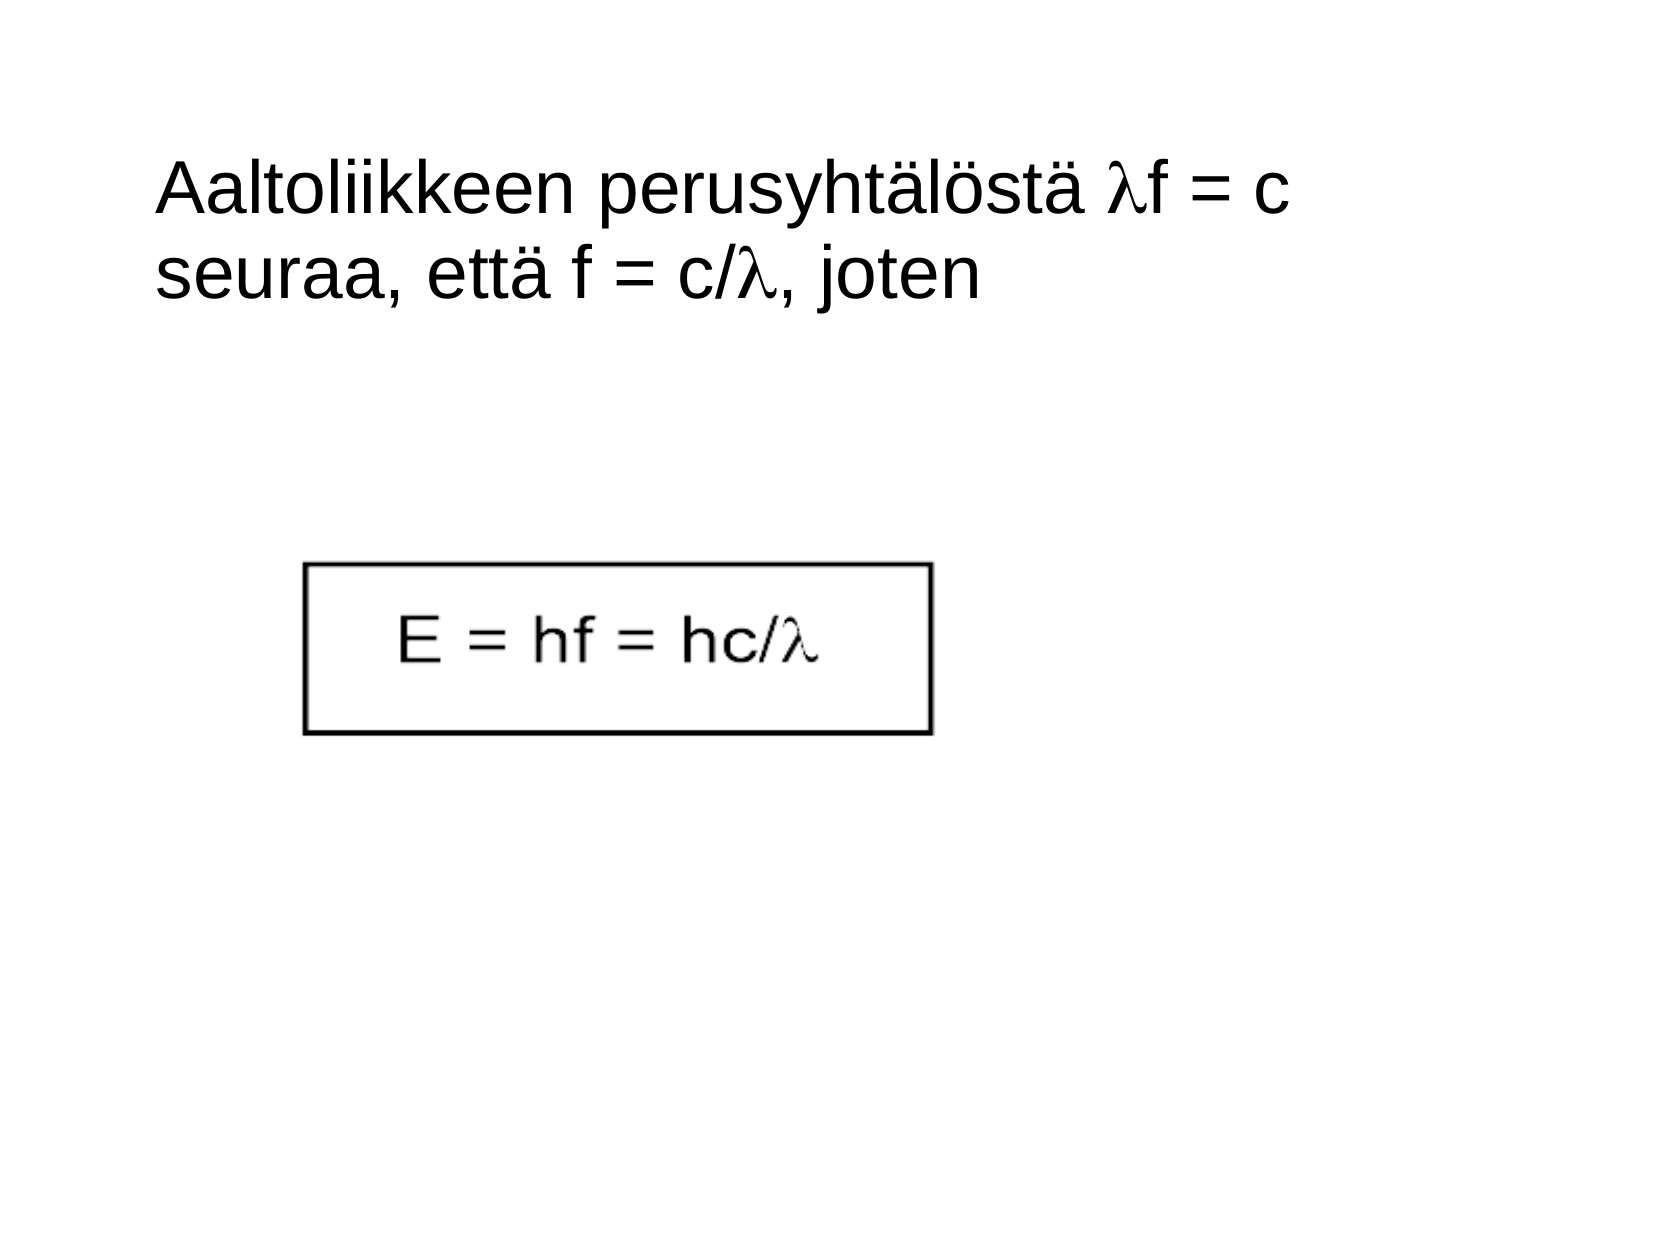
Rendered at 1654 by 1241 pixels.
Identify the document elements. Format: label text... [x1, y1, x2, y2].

picture [272, 527, 977, 755]
text_box Aaltoliikkeen perusyhtälöstä lf = c seuraa, että f = c/l, joten [140, 138, 1477, 414]
